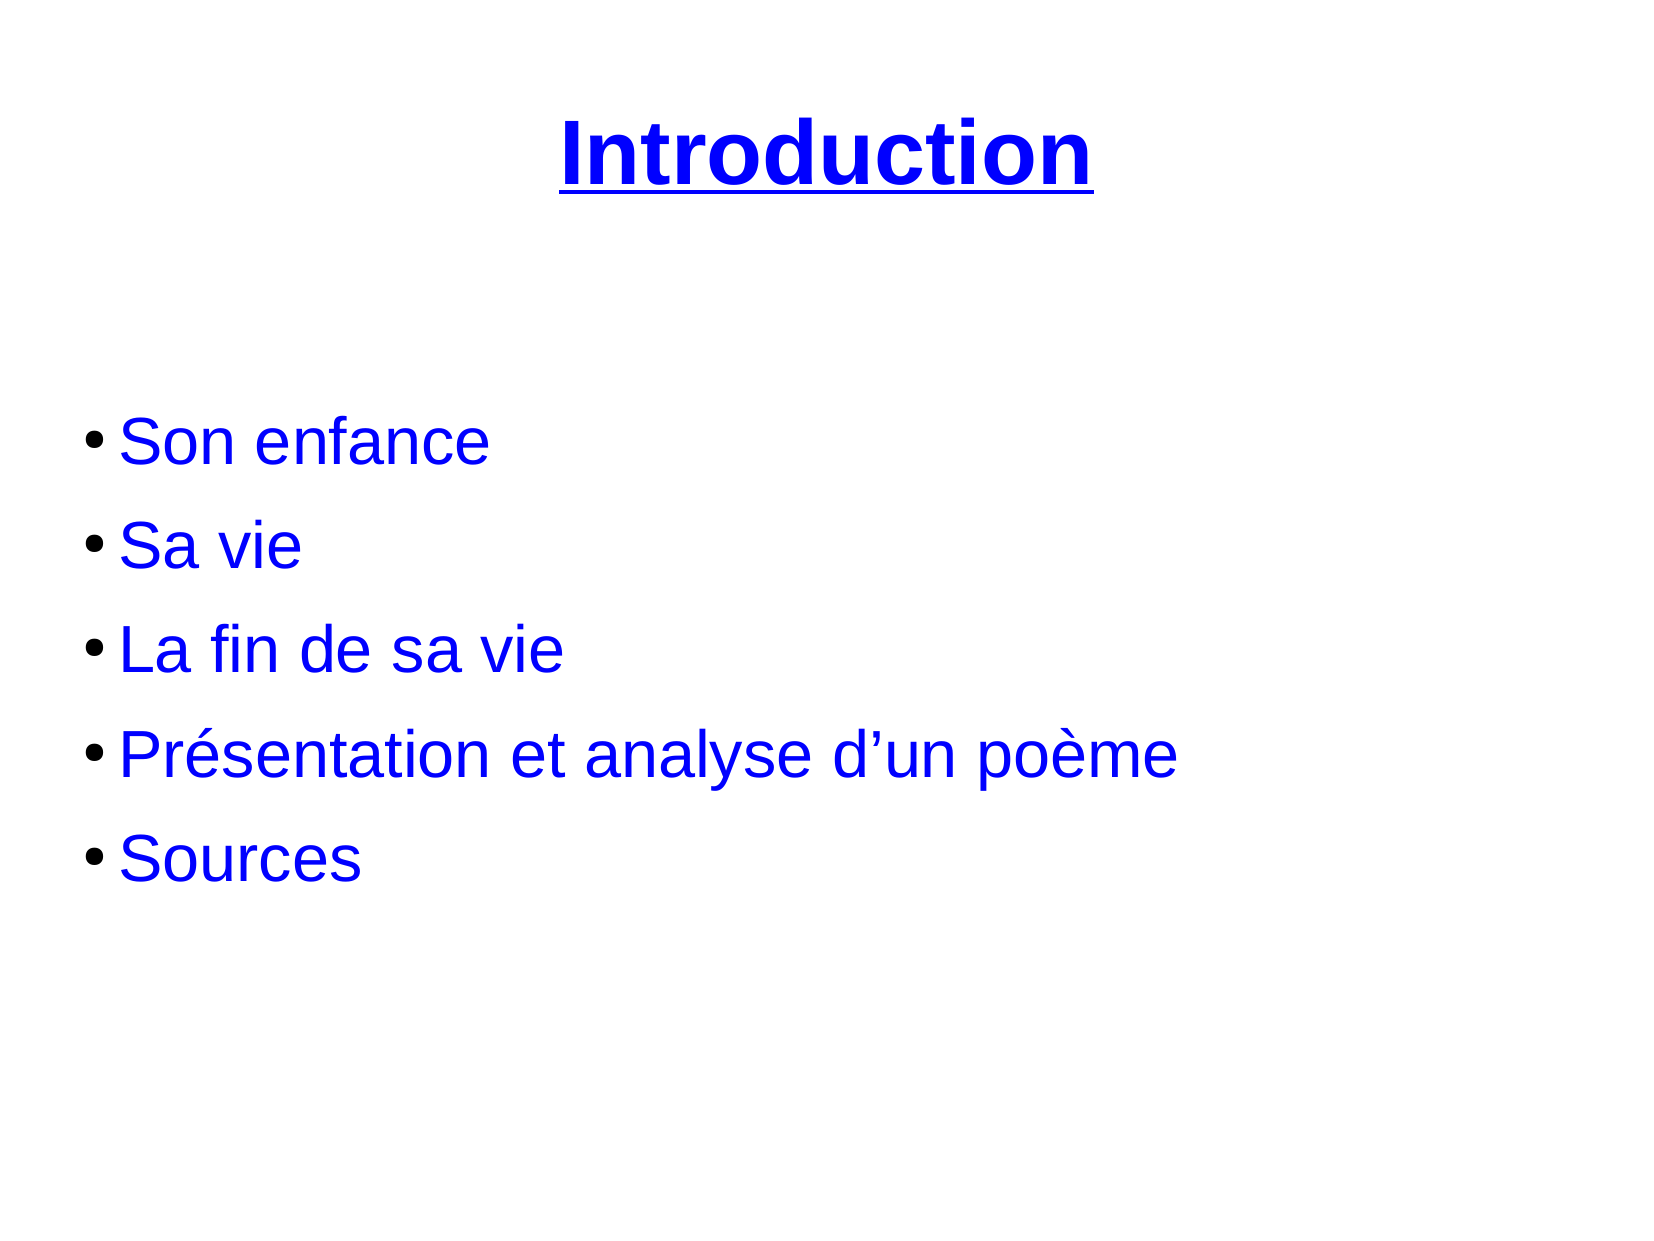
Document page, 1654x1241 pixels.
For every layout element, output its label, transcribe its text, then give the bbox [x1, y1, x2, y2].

title Introduction [82, 49, 1571, 257]
list Son enfance Sa vie La fin de sa vie Présentation et analyse d’un poème Sources [82, 290, 1571, 1010]
